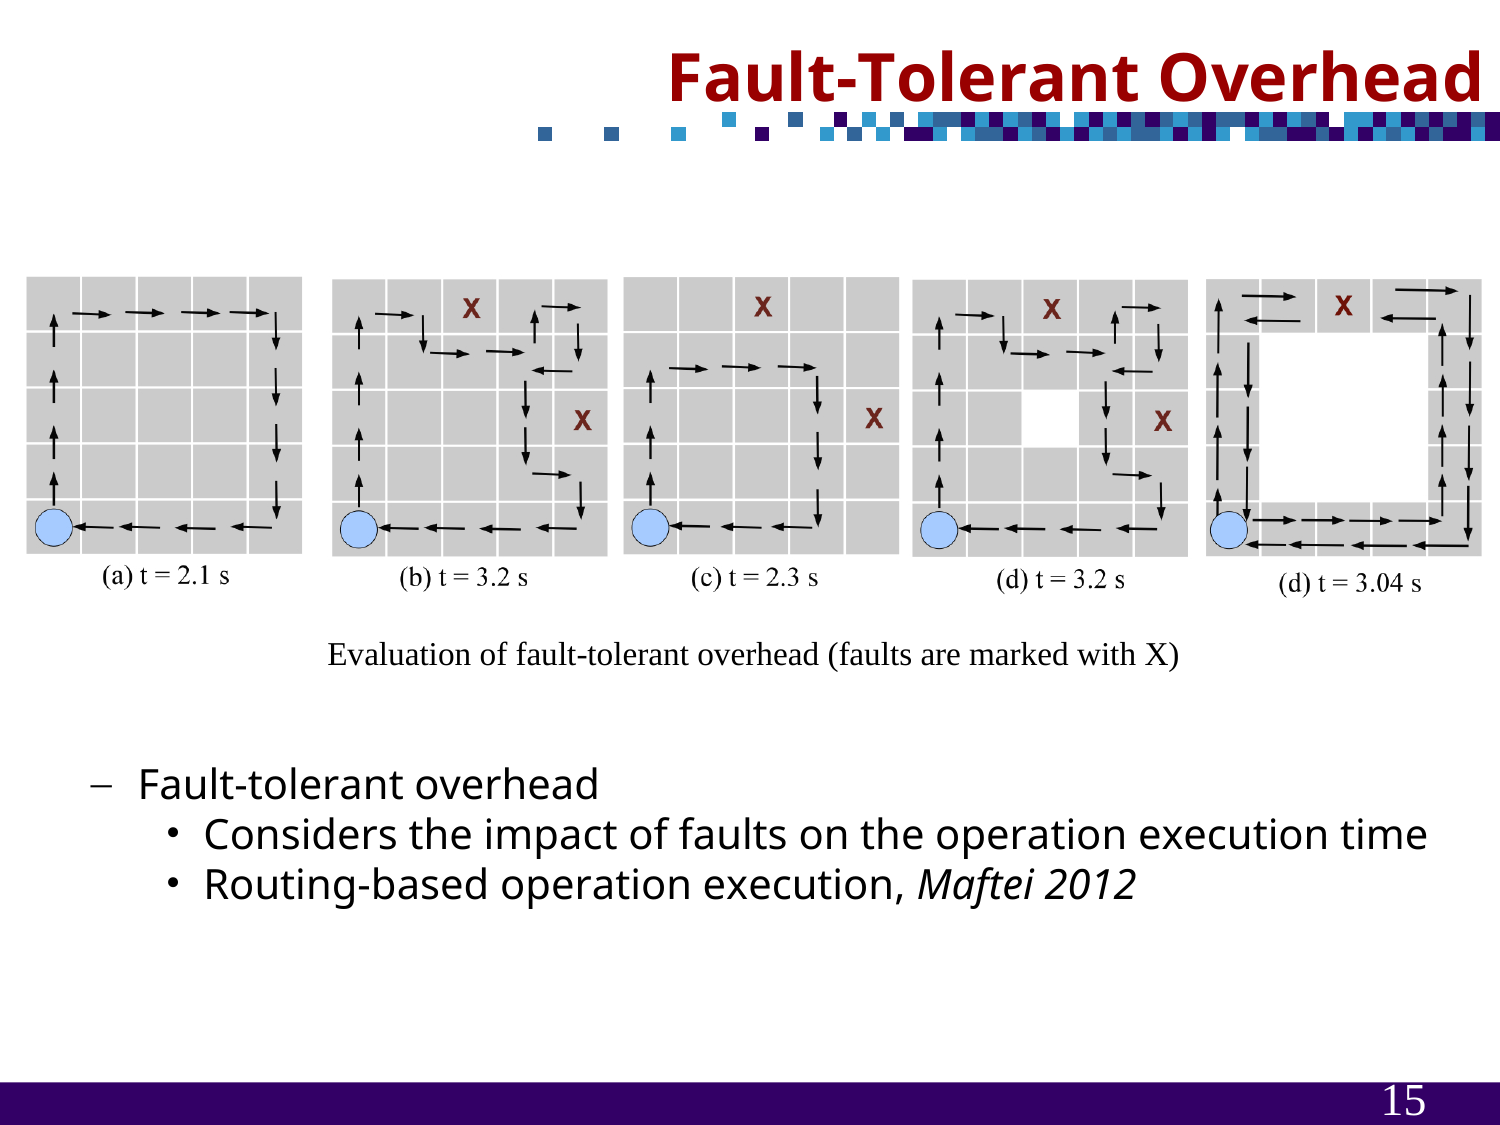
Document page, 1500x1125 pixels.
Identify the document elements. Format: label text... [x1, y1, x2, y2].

title Fault-Tolerant Overhead [0, 24, 1500, 125]
picture [24, 274, 1484, 603]
text_box Evaluation of fault-tolerant overhead (faults are marked with X) [312, 624, 1225, 680]
text_box Fault-tolerant overhead Considers the impact of faults on the operation execution time Routing-based operation execution, Maftei 2012 [1, 750, 1475, 915]
